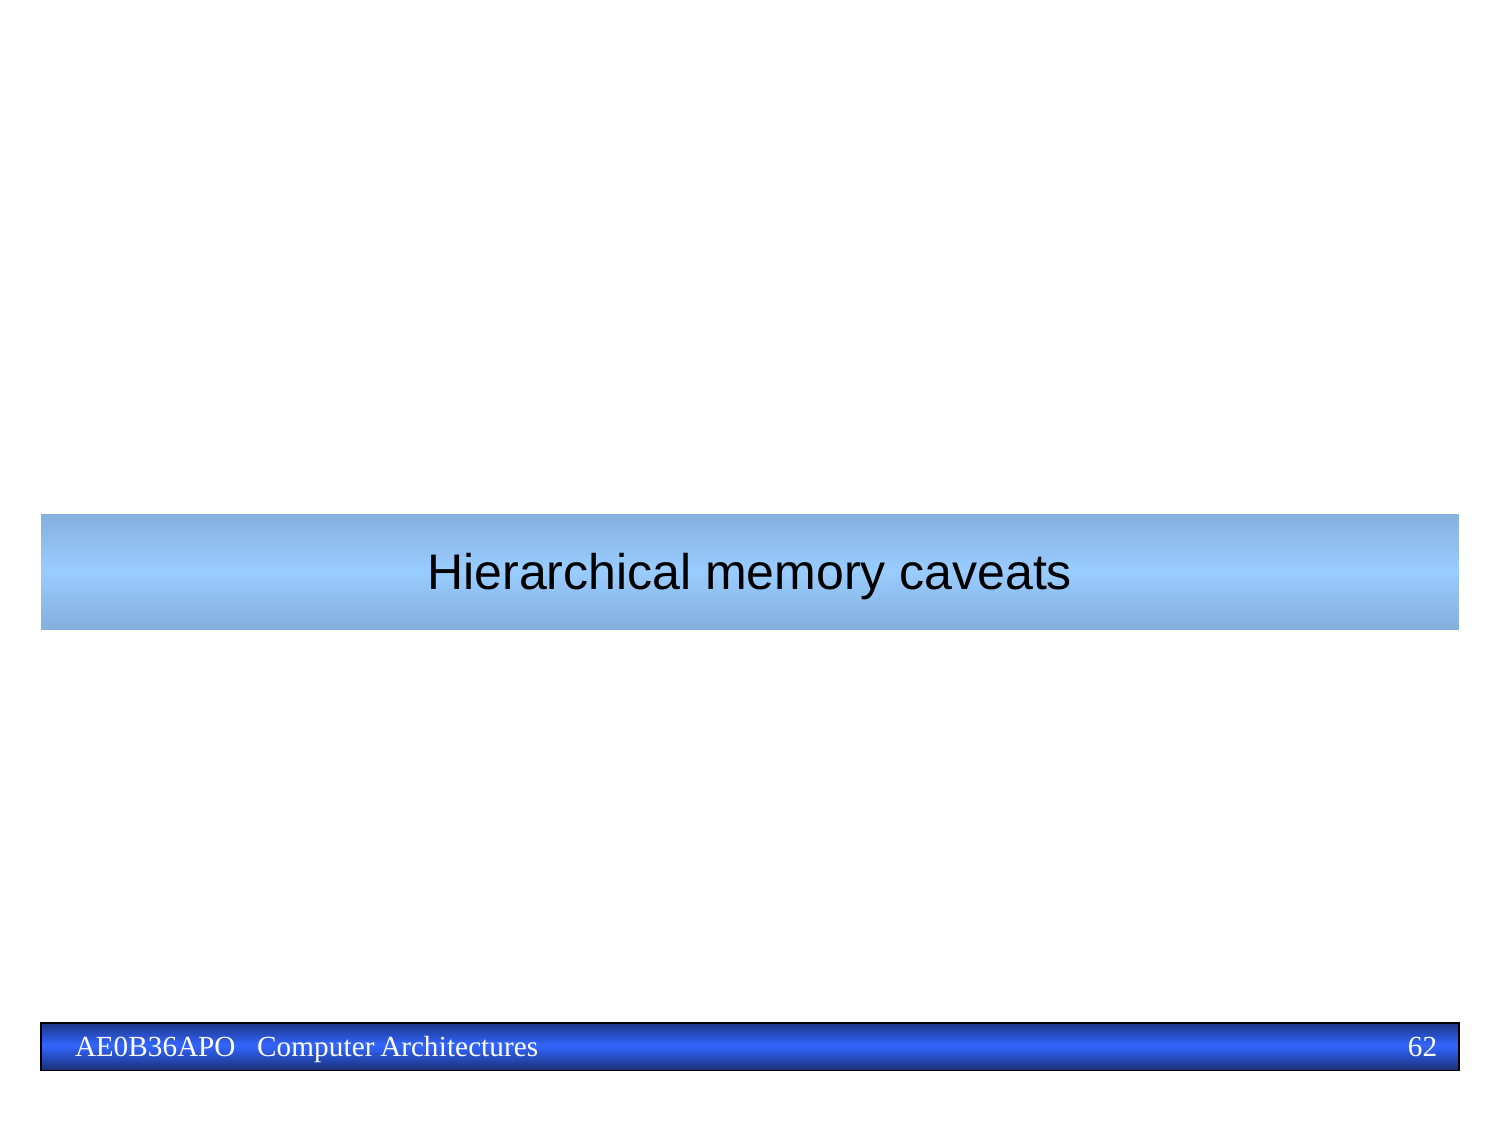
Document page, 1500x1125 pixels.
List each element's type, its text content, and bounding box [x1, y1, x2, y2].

title Hierarchical memory caveats [41, 514, 1459, 631]
